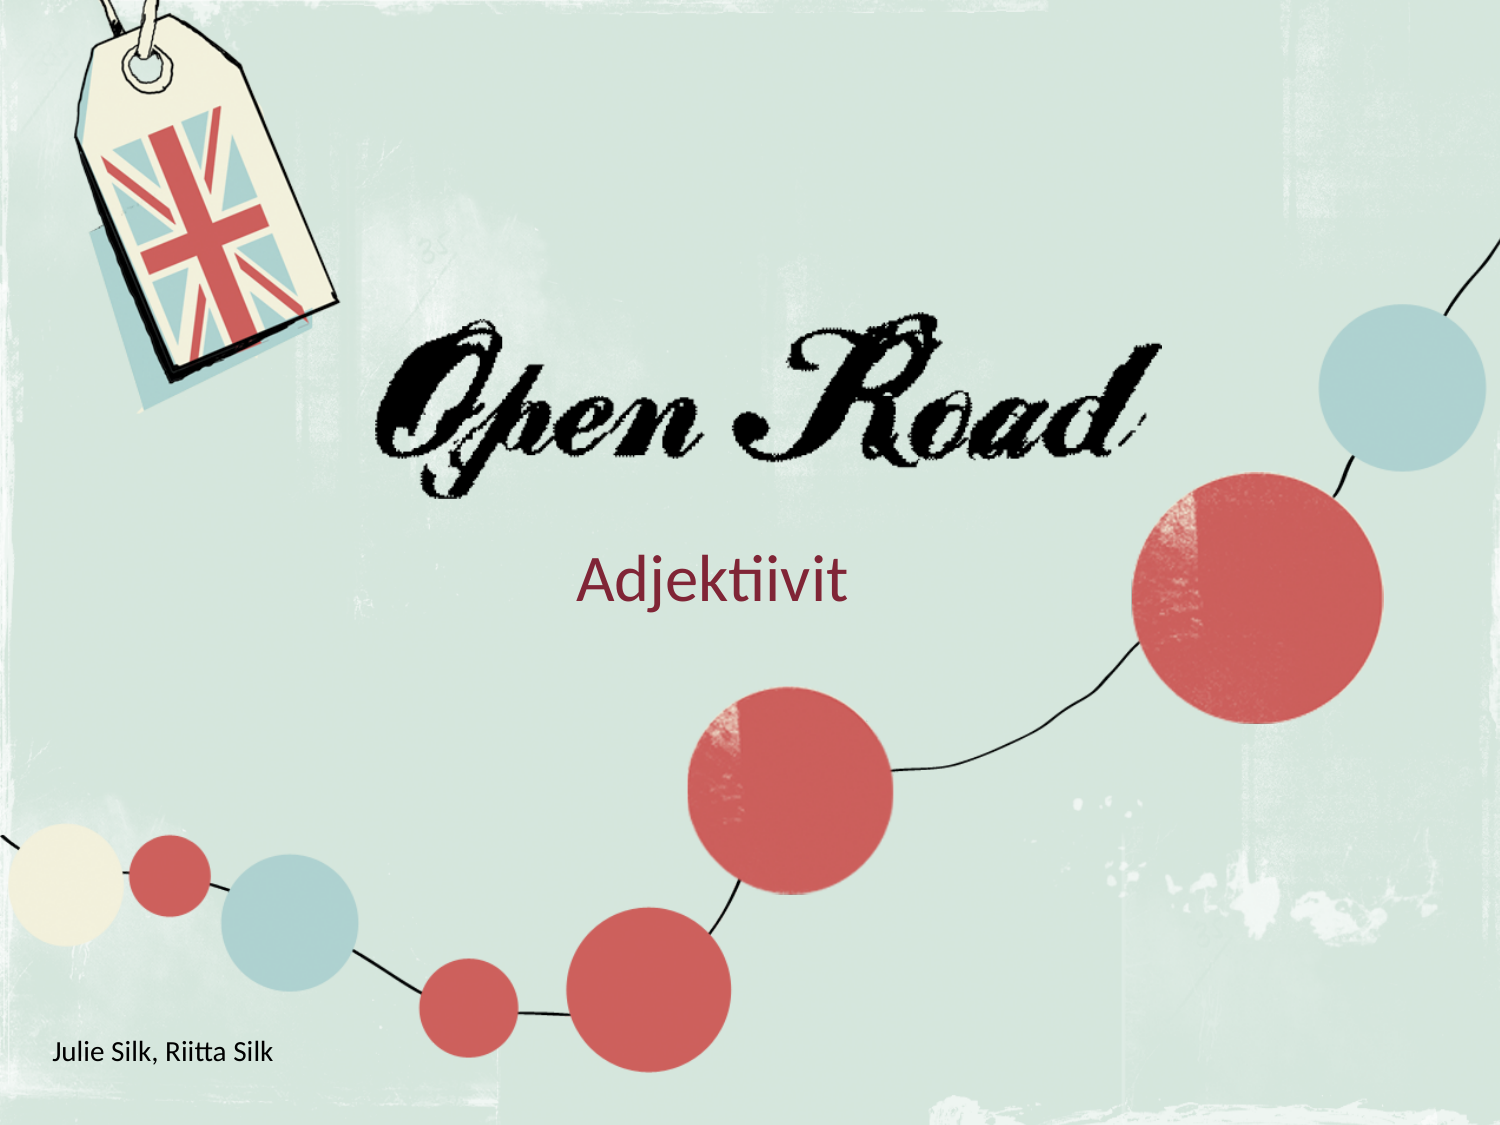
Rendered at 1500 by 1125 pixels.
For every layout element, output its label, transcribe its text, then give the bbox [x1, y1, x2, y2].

text_box Adjektiivit [0, 527, 1426, 623]
picture [0, 0, 1500, 1125]
text_box Julie Silk, Riitta Silk [37, 1024, 1476, 1076]
